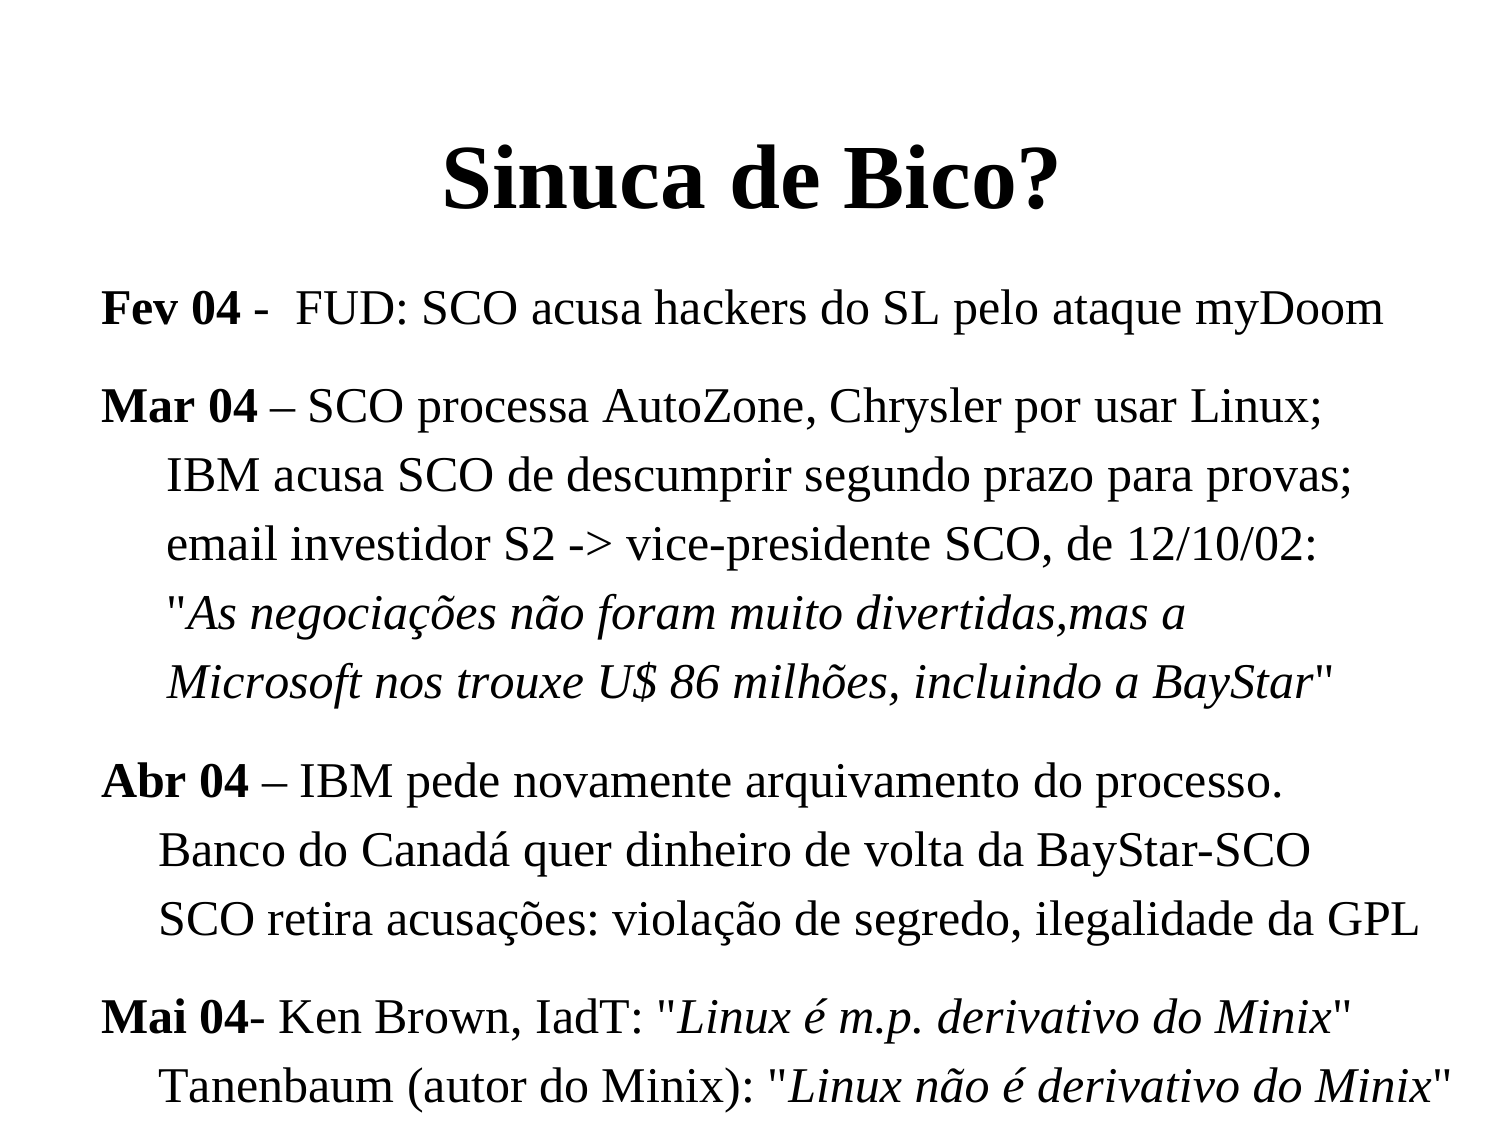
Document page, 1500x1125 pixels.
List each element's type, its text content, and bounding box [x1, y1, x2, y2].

chart [1158, 1011, 1170, 1030]
chart [942, 1011, 954, 1030]
chart [558, 1021, 567, 1031]
chart [750, 1010, 762, 1031]
chart [384, 1010, 397, 1015]
chart [967, 1011, 978, 1021]
title Sinuca de Bico? [115, 81, 1391, 261]
chart [456, 1010, 480, 1027]
chart [580, 1011, 591, 1031]
chart [321, 1011, 331, 1019]
chart [430, 1011, 443, 1032]
chart [1120, 1011, 1133, 1031]
chart [809, 1011, 820, 1021]
chart [1183, 1011, 1196, 1031]
chart [384, 1017, 400, 1031]
chart [777, 1010, 786, 1019]
chart [1024, 1010, 1035, 1027]
chart [244, 1010, 1270, 1066]
chart [1231, 1010, 1242, 1025]
text_box Fev 04 - FUD: SCO acusa hackers do SL pelo ataque myDoom Mar 04 – SCO processa AutoZone, Chrysler por usar Linux; IBM acusa SCO de descumprir segundo prazo para provas; email investidor S2 -> vice-presidente SCO, de 12/10/02: "As negociações não foram muito divertidas,mas a Microsoft nos trouxe U$ 86 milhões, incluindo a BayStar" Abr 04 – IBM pede novamente arquivamento do processo. Banco do Canadá quer dinheiro de volta da BayStar-SCO SCO retira acusações: violação de segredo, ilegalidade da GPL Mai 04- Ken Brown, IadT: "Linux é m.p. derivativo do Minix" Tanenbaum (autor do Minix): "Linux não é derivativo do Minix" [100, 261, 1478, 1010]
chart [288, 1010, 296, 1017]
chart [1045, 1011, 1057, 1030]
chart [892, 1010, 905, 1032]
chart [1099, 1010, 1110, 1027]
